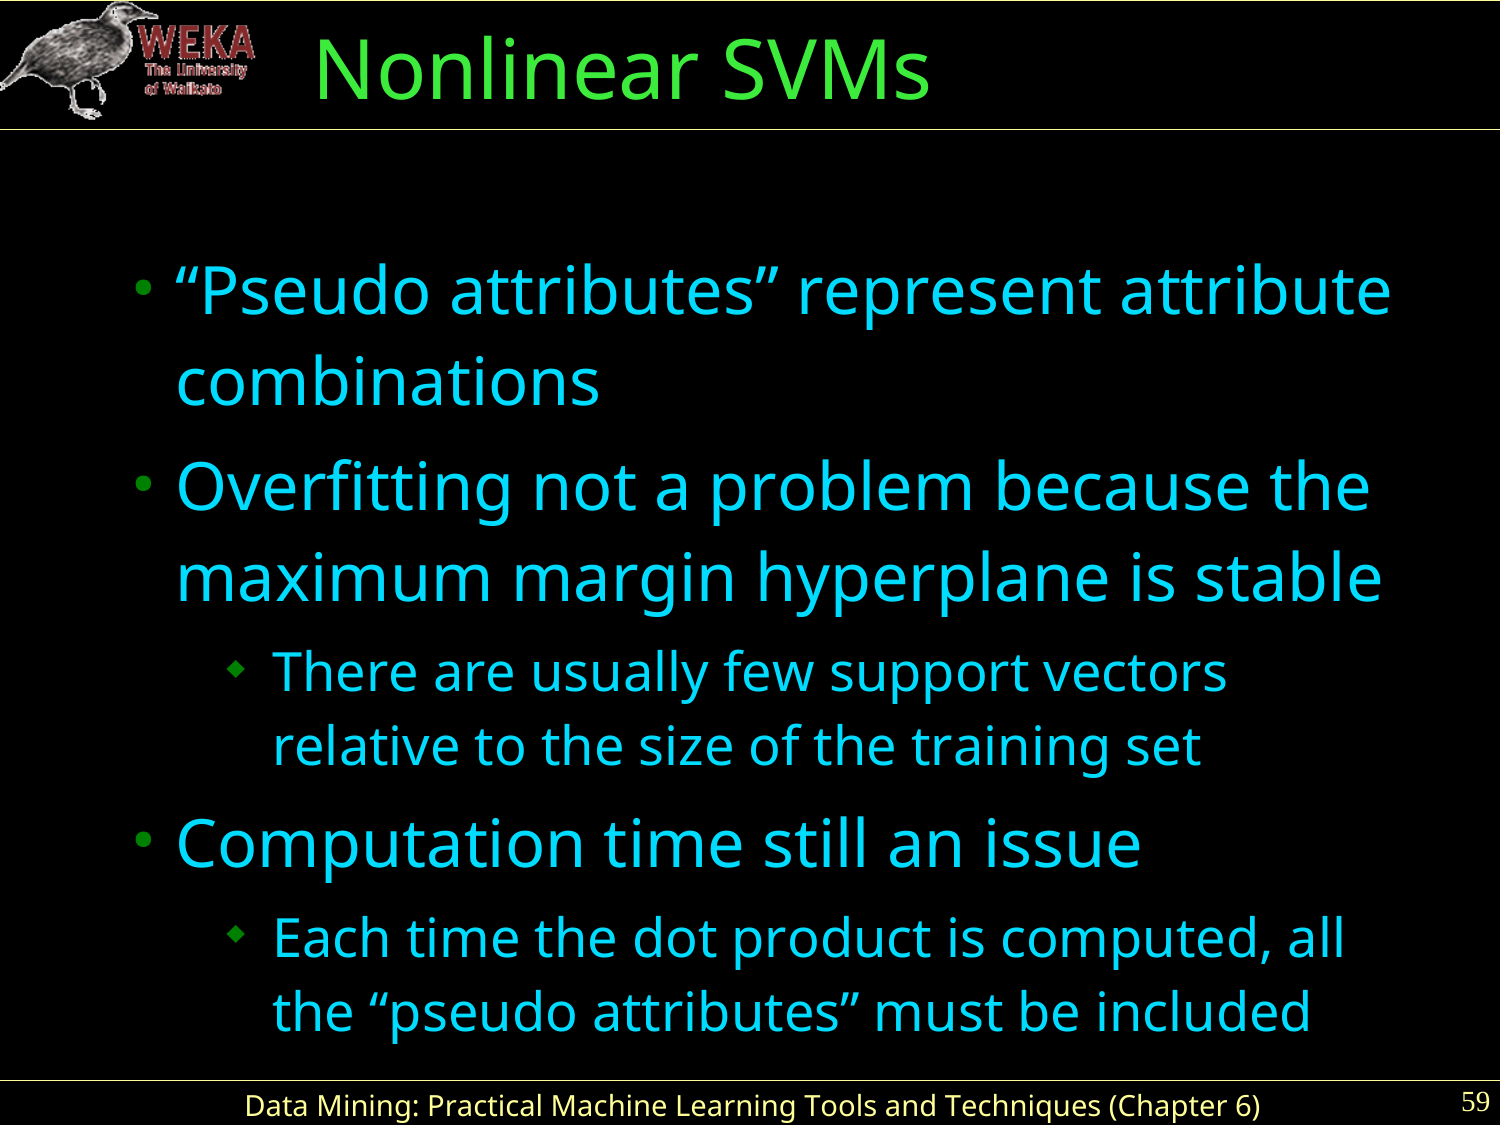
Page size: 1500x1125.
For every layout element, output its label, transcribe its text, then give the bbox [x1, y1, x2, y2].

title Nonlinear SVMs [297, 0, 1500, 148]
list “Pseudo attributes” represent attribute combinations Overfitting not a problem because the maximum margin hyperplane is stable There are usually few support vectors relative to the size of the training set Computation time still an issue Each time the dot product is computed, all the “pseudo attributes” must be included [118, 236, 1447, 920]
picture [0, 1, 266, 129]
